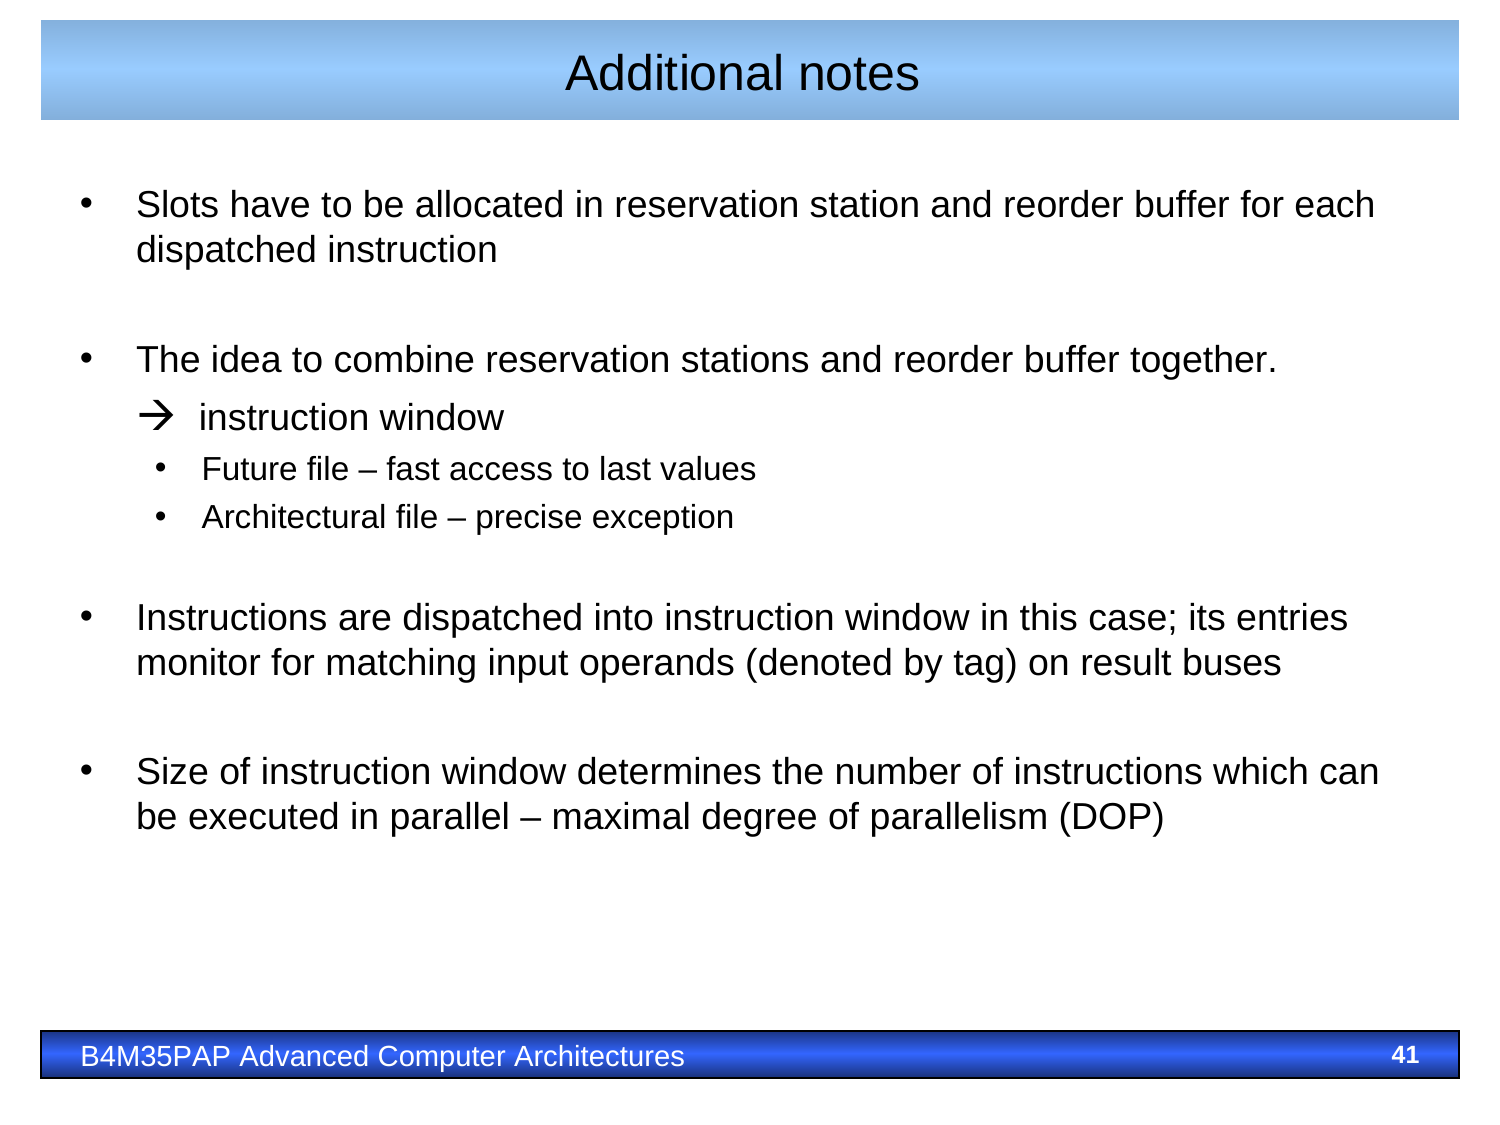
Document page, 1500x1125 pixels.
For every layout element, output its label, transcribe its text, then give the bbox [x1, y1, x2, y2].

list Slots have to be allocated in reservation station and reorder buffer for each dispatched instruction The idea to combine reservation stations and reorder buffer together.  instruction window Future file – fast access to last values Architectural file – precise exception Instructions are dispatched into instruction window in this case; its entries monitor for matching input operands (denoted by tag) on result buses Size of instruction window determines the number of instructions which can be executed in parallel – maximal degree of parallelism (DOP) [64, 172, 1436, 1000]
title Additional notes [41, 20, 1459, 120]
